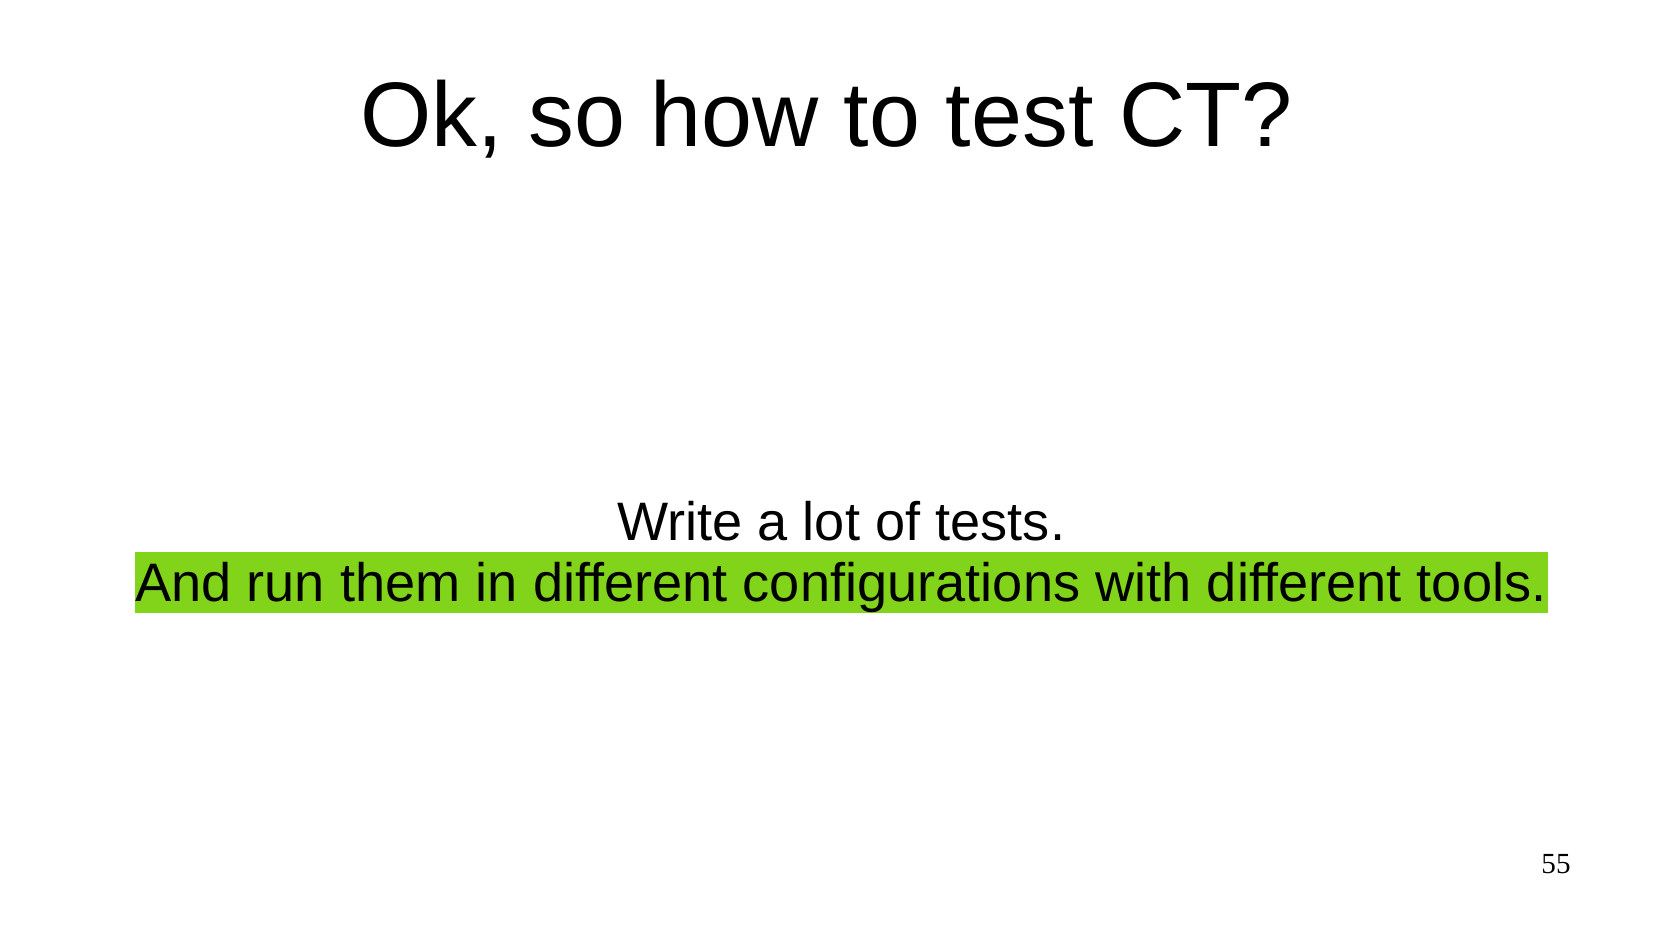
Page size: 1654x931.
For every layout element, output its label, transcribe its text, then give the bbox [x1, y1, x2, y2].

text_box Write a lot of tests. And run them in different configurations with different tools. [59, 484, 1625, 621]
title Ok, so how to test CT? [82, 37, 1571, 193]
